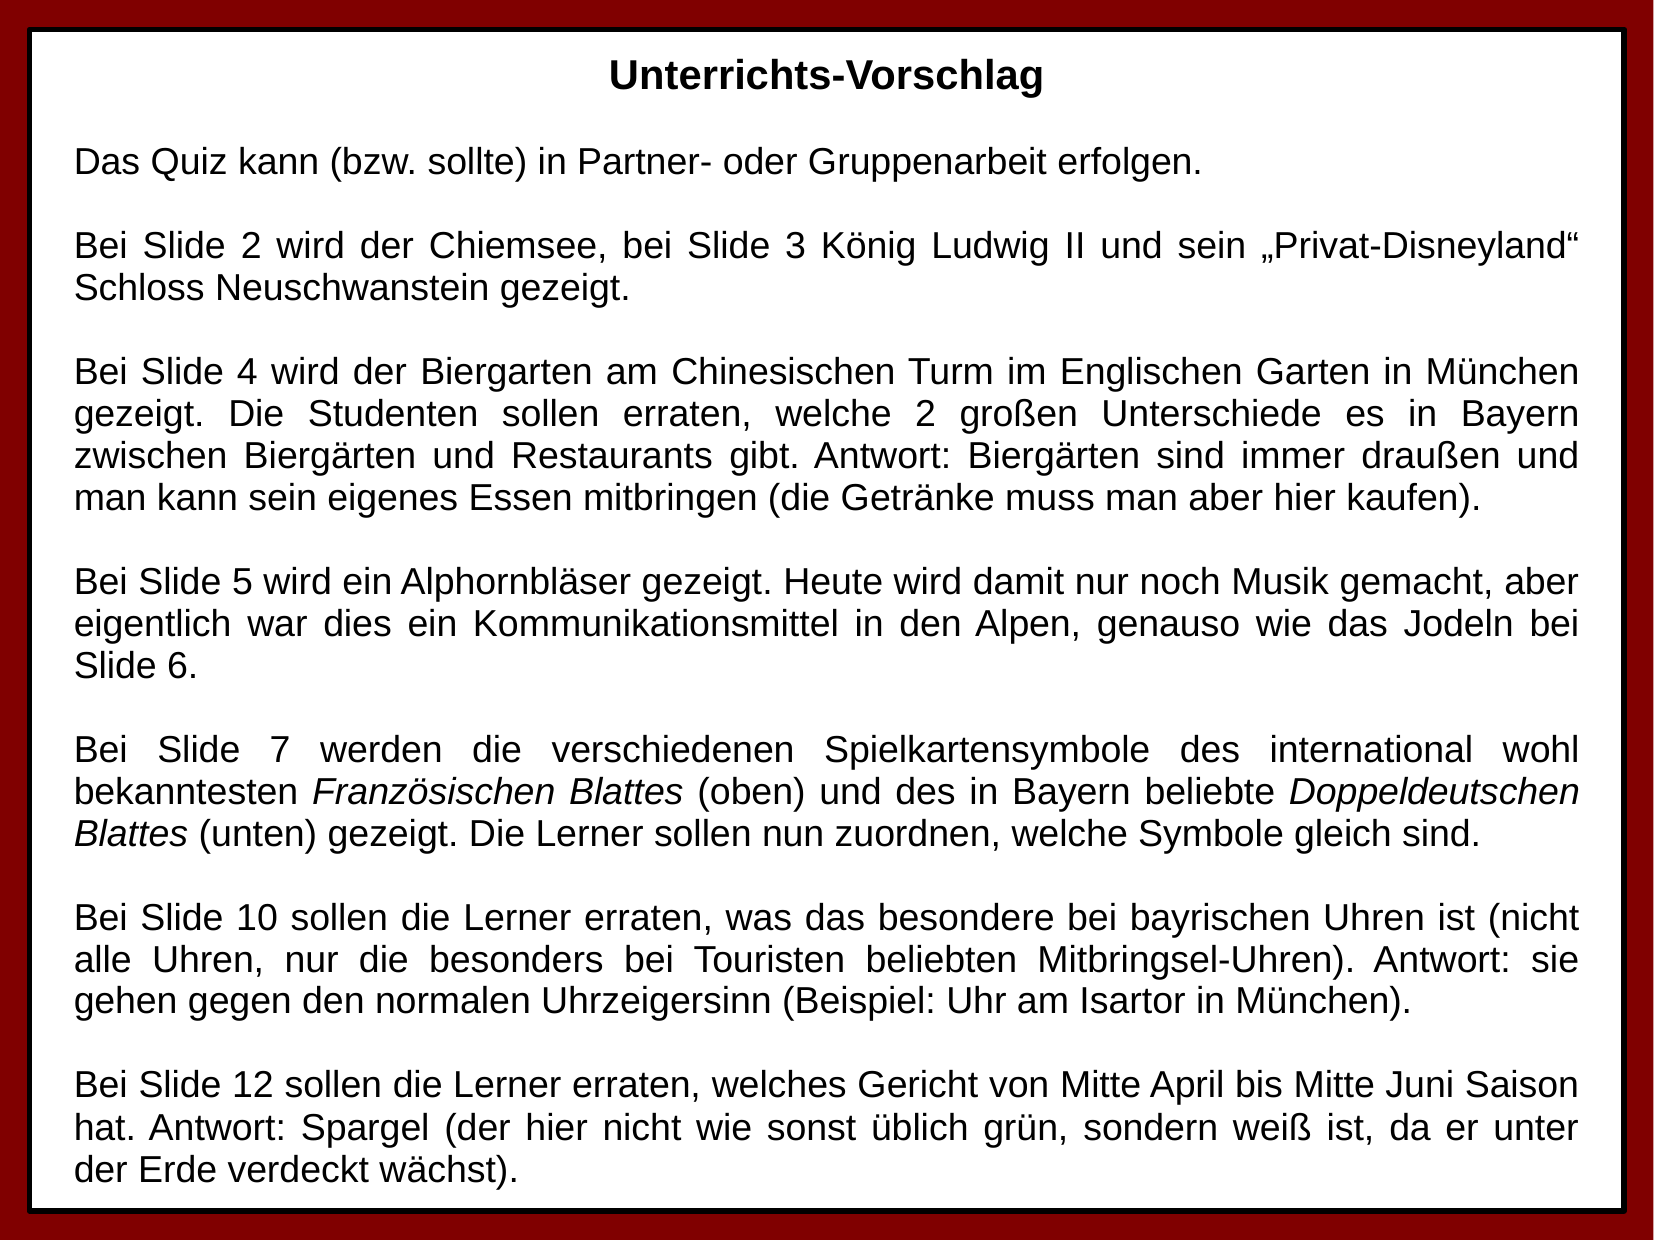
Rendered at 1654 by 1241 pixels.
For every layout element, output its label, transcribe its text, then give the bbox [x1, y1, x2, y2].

text_box [29, 29, 1625, 1211]
text_box Unterrichts-Vorschlag Das Quiz kann (bzw. sollte) in Partner- oder Gruppenarbeit erfolgen. Bei Slide 2 wird der Chiemsee, bei Slide 3 König Ludwig II und sein „Privat-Disneyland“ Schloss Neuschwanstein gezeigt. Bei Slide 4 wird der Biergarten am Chinesischen Turm im Englischen Garten in München gezeigt. Die Studenten sollen erraten, welche 2 großen Unterschiede es in Bayern zwischen Biergärten und Restaurants gibt. Antwort: Biergärten sind immer draußen und man kann sein eigenes Essen mitbringen (die Getränke muss man aber hier kaufen). Bei Slide 5 wird ein Alphornbläser gezeigt. Heute wird damit nur noch Musik gemacht, aber eigentlich war dies ein Kommunikationsmittel in den Alpen, genauso wie das Jodeln bei Slide 6. Bei Slide 7 werden die verschiedenen Spielkartensymbole des international wohl bekanntesten Französischen Blattes (oben) und des in Bayern beliebte Doppeldeutschen Blattes (unten) gezeigt. Die Lerner sollen nun zuordnen, welche Symbole gleich sind. Bei Slide 10 sollen die Lerner erraten, was das besondere bei bayrischen Uhren ist (nicht alle Uhren, nur die besonders bei Touristen beliebten Mitbringsel-Uhren). Antwort: sie gehen gegen den normalen Uhrzeigersinn (Beispiel: Uhr am Isartor in München). Bei Slide 12 sollen die Lerner erraten, welches Gericht von Mitte April bis Mitte Juni Saison hat. Antwort: Spargel (der hier nicht wie sonst üblich grün, sondern weiß ist, da er unter der Erde verdeckt wächst). [59, 44, 1595, 1209]
